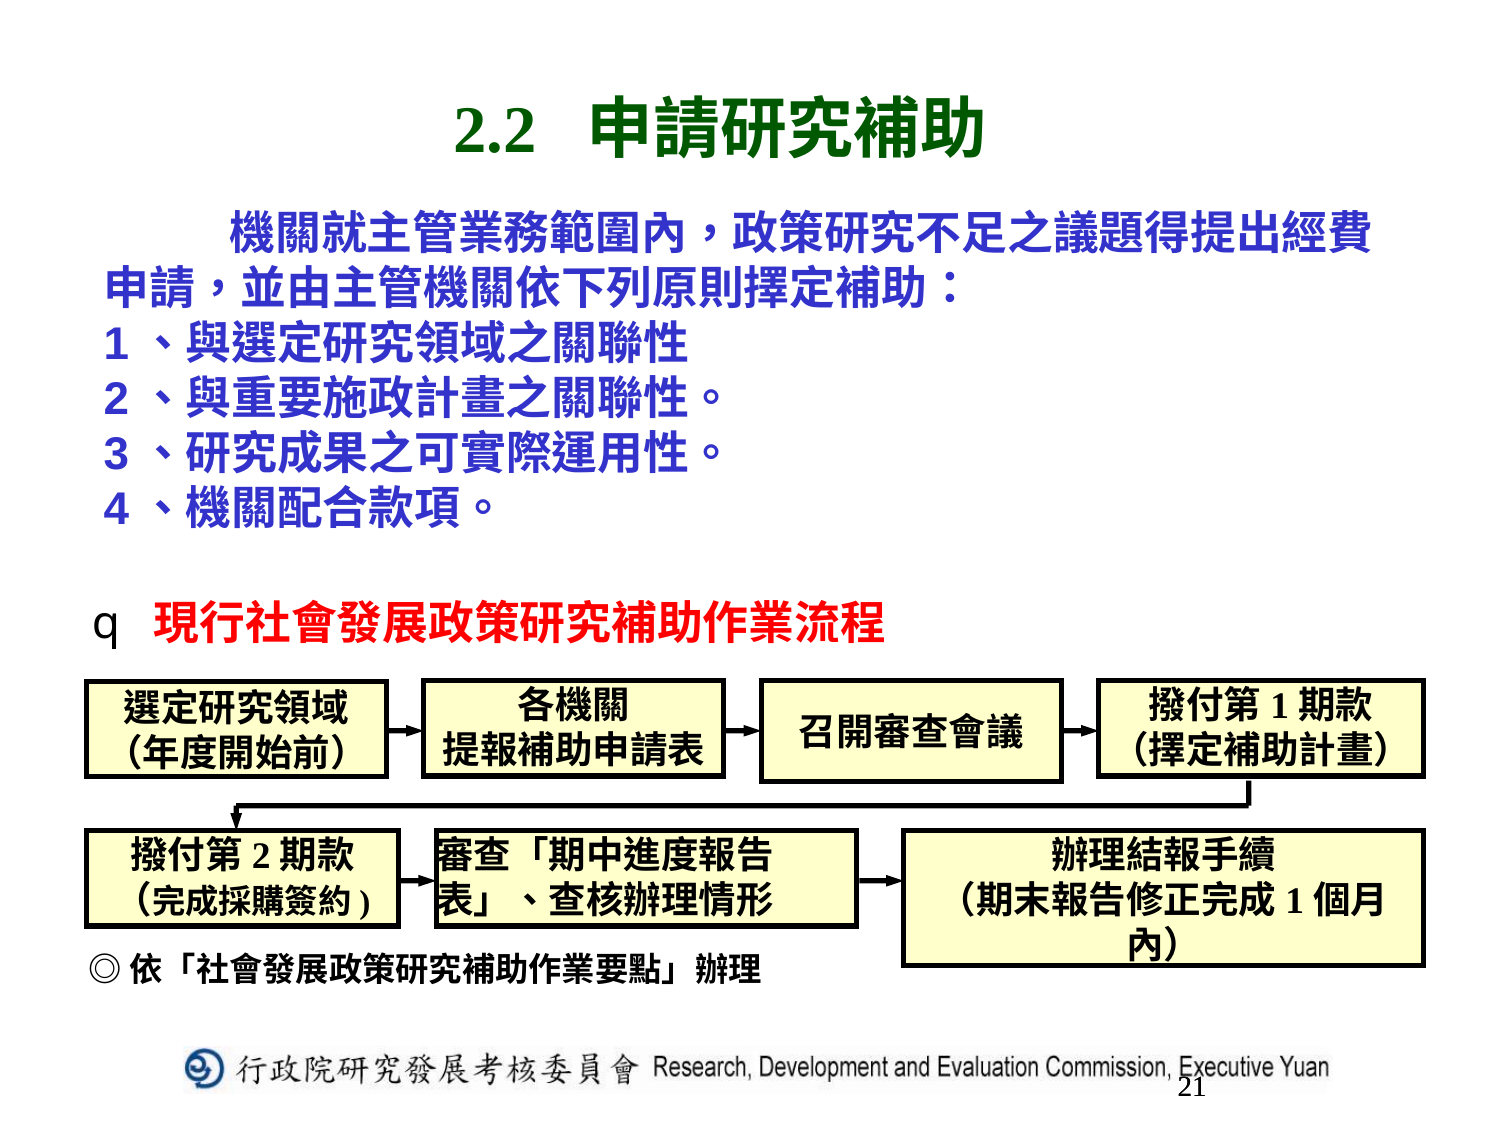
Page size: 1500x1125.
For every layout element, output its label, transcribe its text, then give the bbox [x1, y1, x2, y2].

text_box 辦理結報手續 （期末報告修正完成1個月內） [903, 830, 1424, 927]
text_box ◎依「社會發展政策研究補助作業要點」辦理 [88, 947, 1127, 988]
text_box 現行社會發展政策研究補助作業流程 [76, 586, 1093, 657]
text_box 選定研究領域 （年度開始前） [86, 681, 387, 777]
text_box 各機關 提報補助申請表 [423, 680, 724, 777]
text_box 召開審查會議 [761, 680, 1062, 782]
text_box 撥付第1期款 （擇定補助計畫） [1098, 680, 1424, 777]
text_box 2.2 申請研究補助 [88, 54, 1352, 161]
text_box [1162, 1025, 1476, 1101]
text_box 撥付第2期款 （完成採購簽約) [86, 830, 399, 927]
text_box 機關就主管業務範圍內，政策研究不足之議題得提出經費申請，並由主管機關依下列原則擇定補助： 1、與選定研究領域之關聯性 2、與重要施政計畫之關聯性。 3、研究成果之可實際運用性。 4、機關配合款項。 [88, 196, 1424, 542]
text_box 審查「期中進度報告表」、查核辦理情形 [436, 830, 857, 927]
